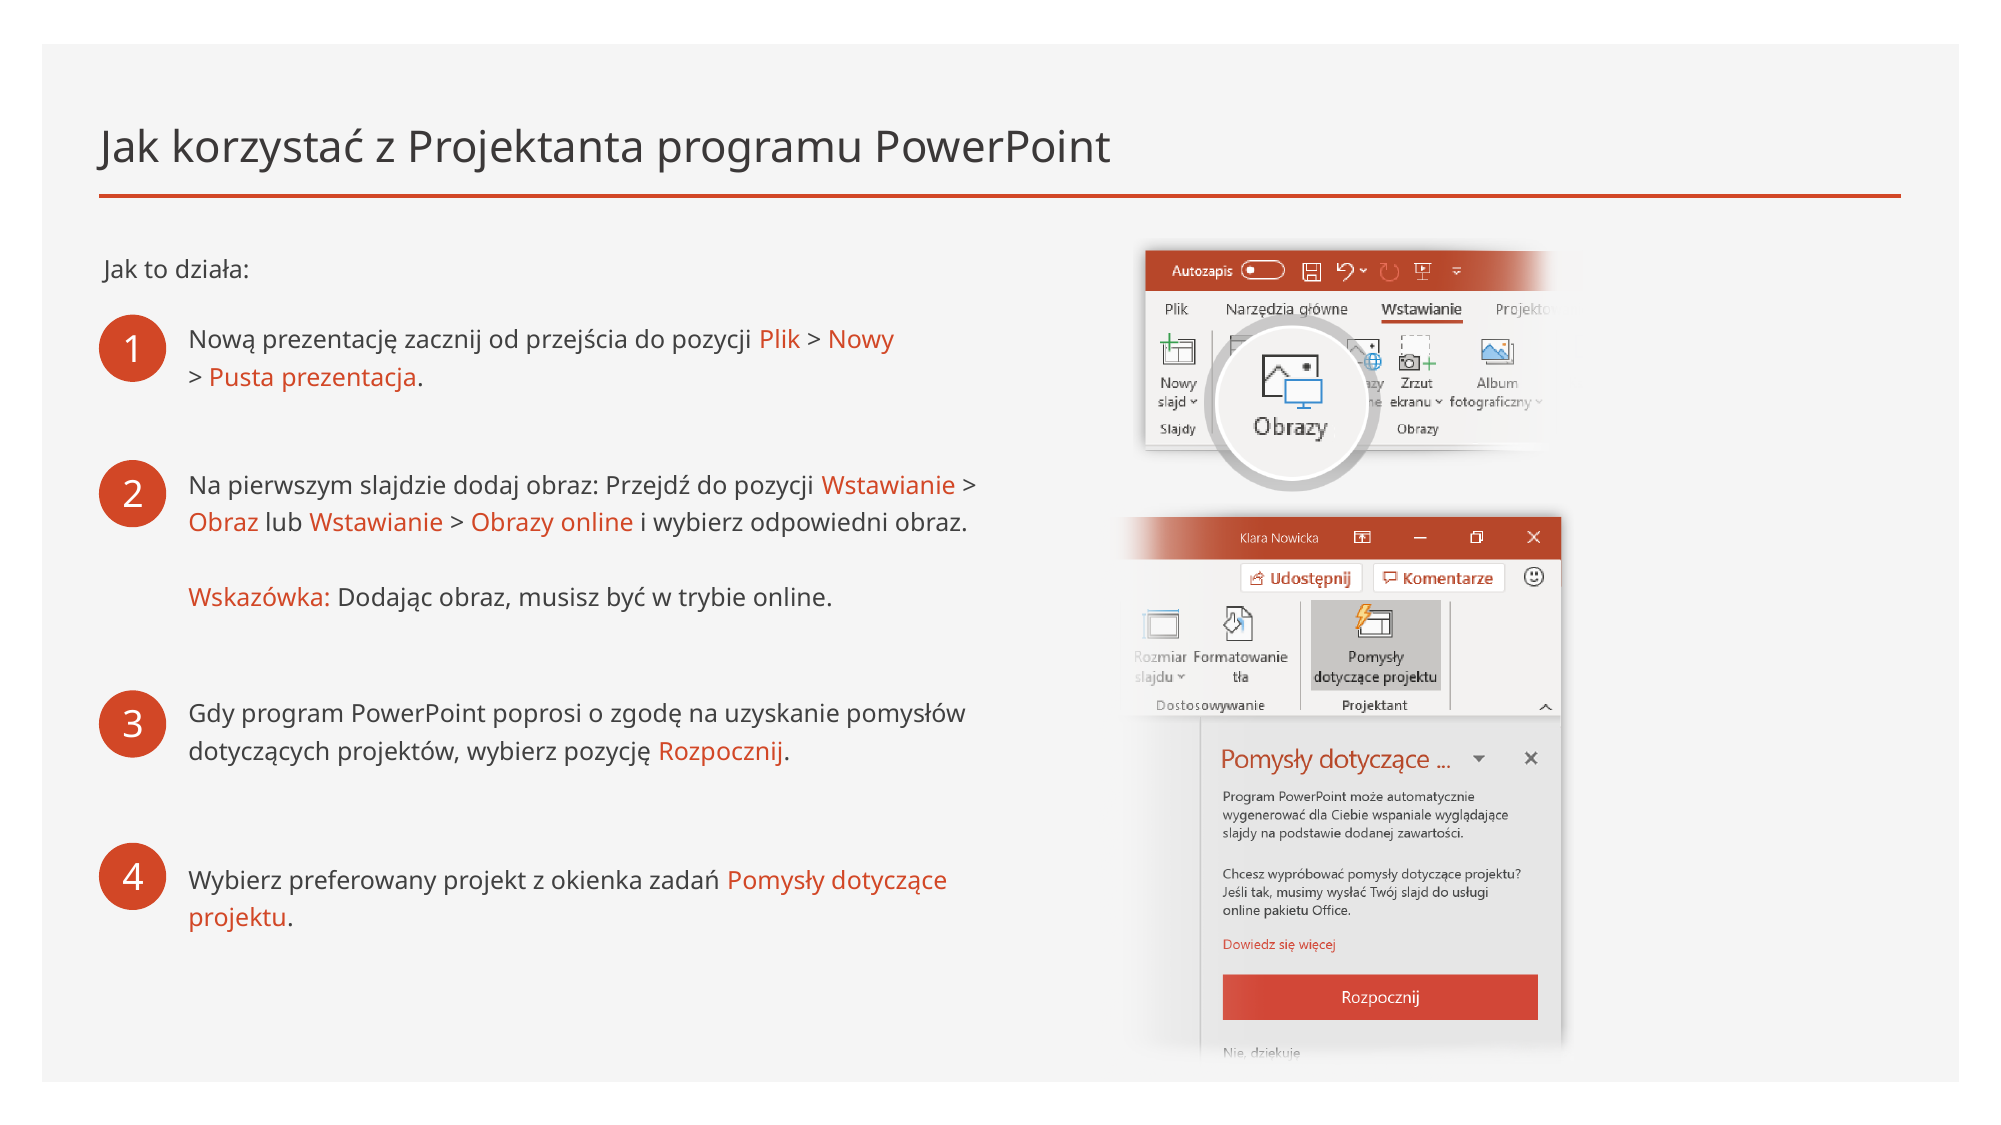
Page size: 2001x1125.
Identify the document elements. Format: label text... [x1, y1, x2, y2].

text_box [118, 524, 147, 528]
picture [1097, 503, 1574, 1079]
text_box 2 [87, 462, 173, 524]
text_box 3 [87, 693, 173, 754]
text_box Gdy program PowerPoint poprosi o zgodę na uzyskanie pomysłów dotyczących projektów, wybierz pozycję Rozpocznij. [173, 682, 1032, 808]
title Jak korzystać z Projektanta programu PowerPoint [85, 73, 1214, 179]
picture [1133, 238, 1583, 501]
text_box [117, 754, 148, 758]
text_box Wybierz preferowany projekt z okienka zadań Pomysły dotyczące projektu. [173, 849, 1032, 942]
text_box Na pierwszym slajdzie dodaj obraz: Przejdź do pozycji Wstawianie > Obraz lub Wstawianie > Obrazy online i wybierz odpowiedni obraz. Wskazówka: Dodając obraz, musisz być w trybie online. [173, 454, 1051, 683]
text_box Nową prezentację zacznij od przejścia do pozycji Plik > Nowy > Pusta prezentacja. [173, 308, 926, 407]
text_box [116, 378, 149, 382]
text_box 4 [87, 845, 179, 907]
text_box 1 [87, 317, 173, 378]
text_box Jak to działa: [88, 238, 928, 317]
